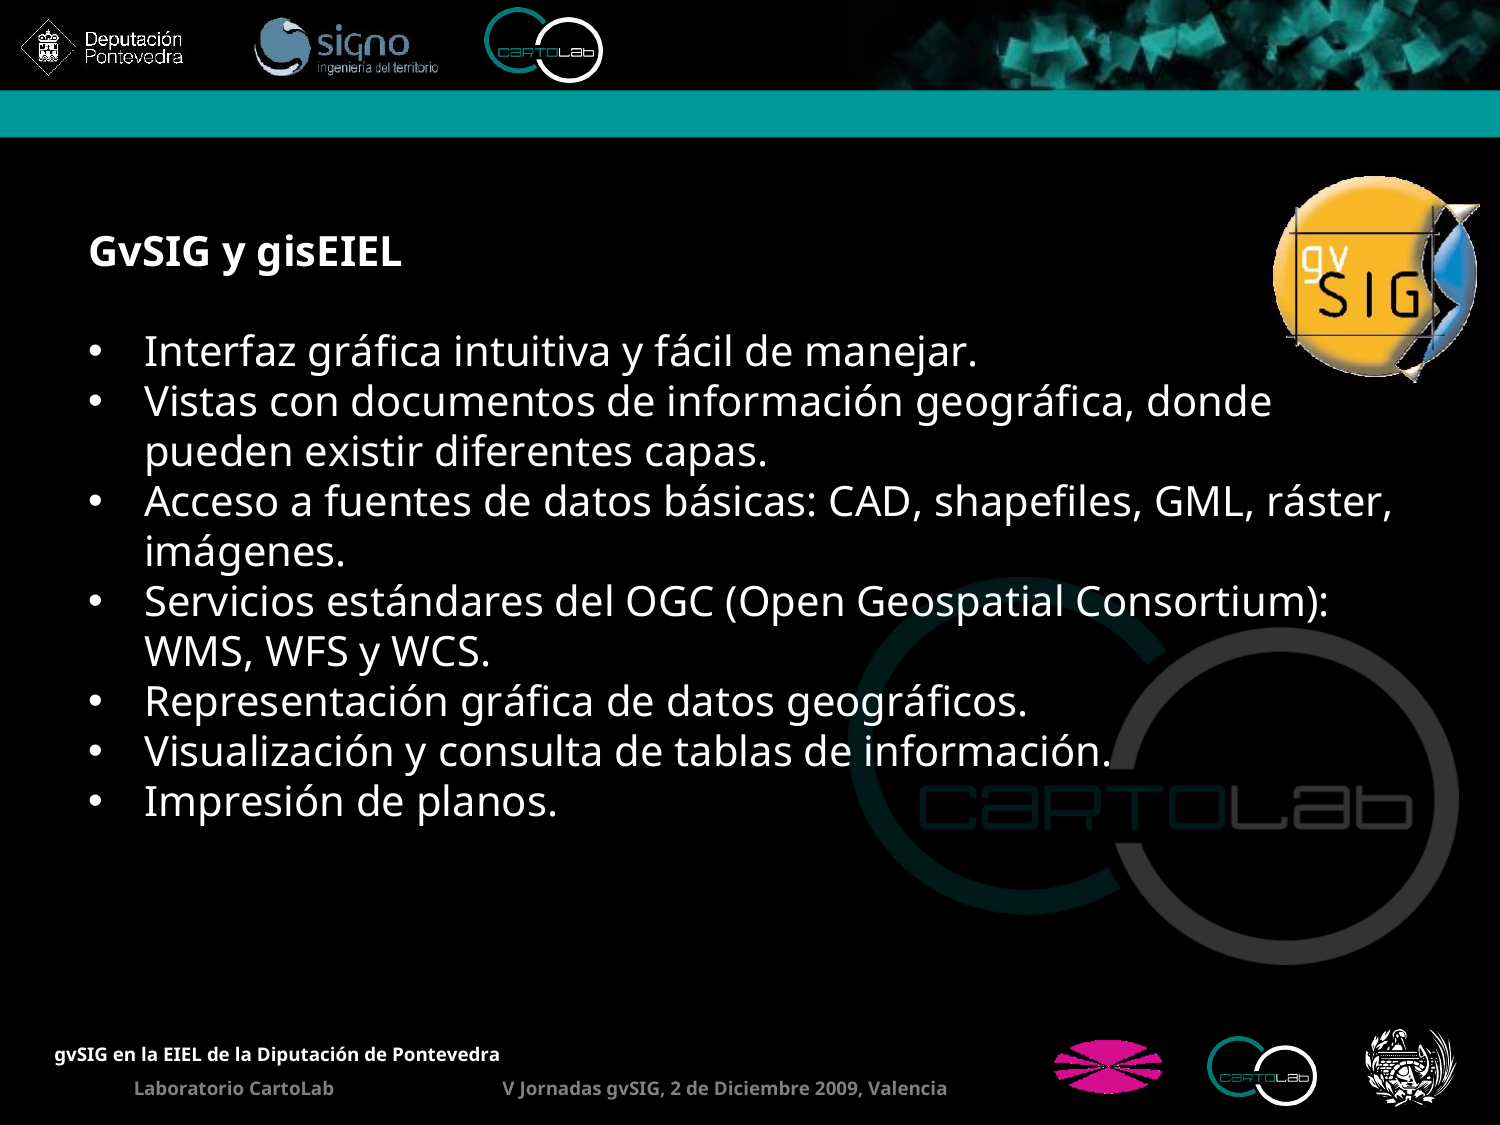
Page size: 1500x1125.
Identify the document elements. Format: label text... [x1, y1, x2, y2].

picture [1207, 1036, 1317, 1106]
text_box GvSIG y gisEIEL Interfaz gráfica intuitiva y fácil de manejar. Vistas con documentos de información geográfica, donde pueden existir diferentes capas. Acceso a fuentes de datos básicas: CAD, shapefiles, GML, ráster, imágenes. Servicios estándares del OGC (Open Geospatial Consortium): WMS, WFS y WCS. Representación gráfica de datos geográficos. Visualización y consulta de tablas de información. Impresión de planos. [73, 217, 1424, 833]
picture [1052, 1038, 1164, 1095]
picture [0, 0, 438, 90]
picture [484, 7, 603, 83]
picture [844, 0, 1500, 90]
picture [848, 577, 1459, 965]
picture [1269, 173, 1481, 385]
